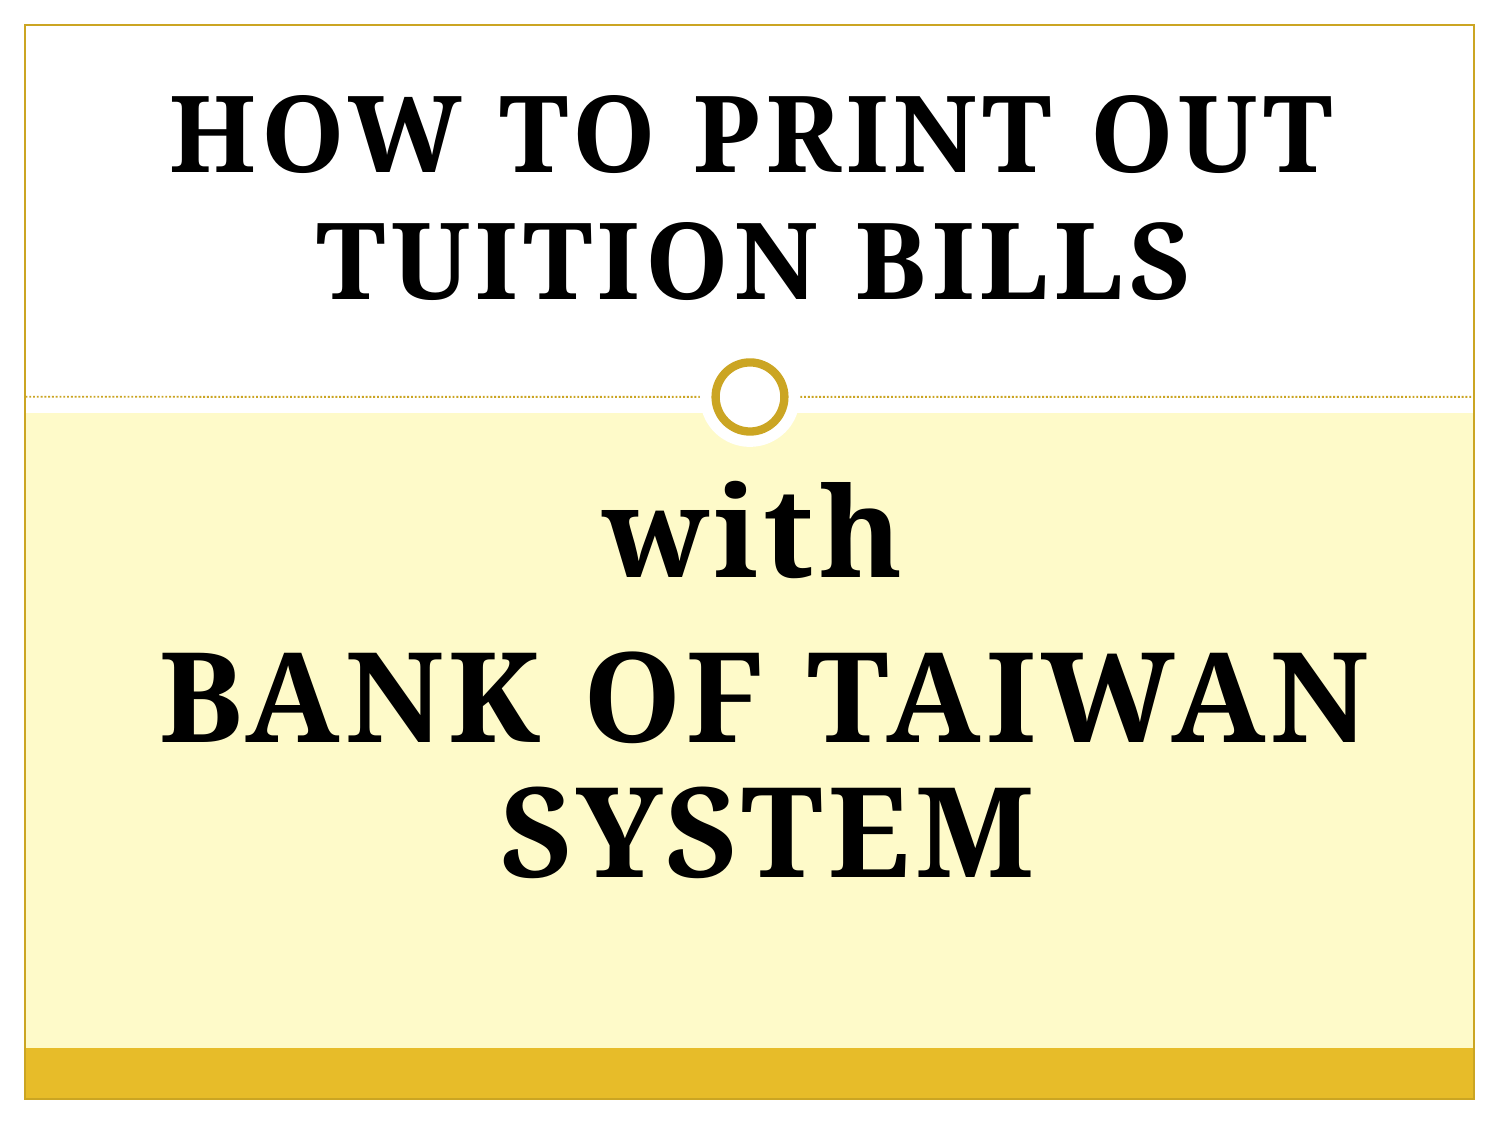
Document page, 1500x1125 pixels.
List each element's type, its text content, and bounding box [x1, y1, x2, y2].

subtitle with bank of Taiwan system [105, 462, 1430, 950]
title How to print out tuition Bills [117, 46, 1393, 329]
